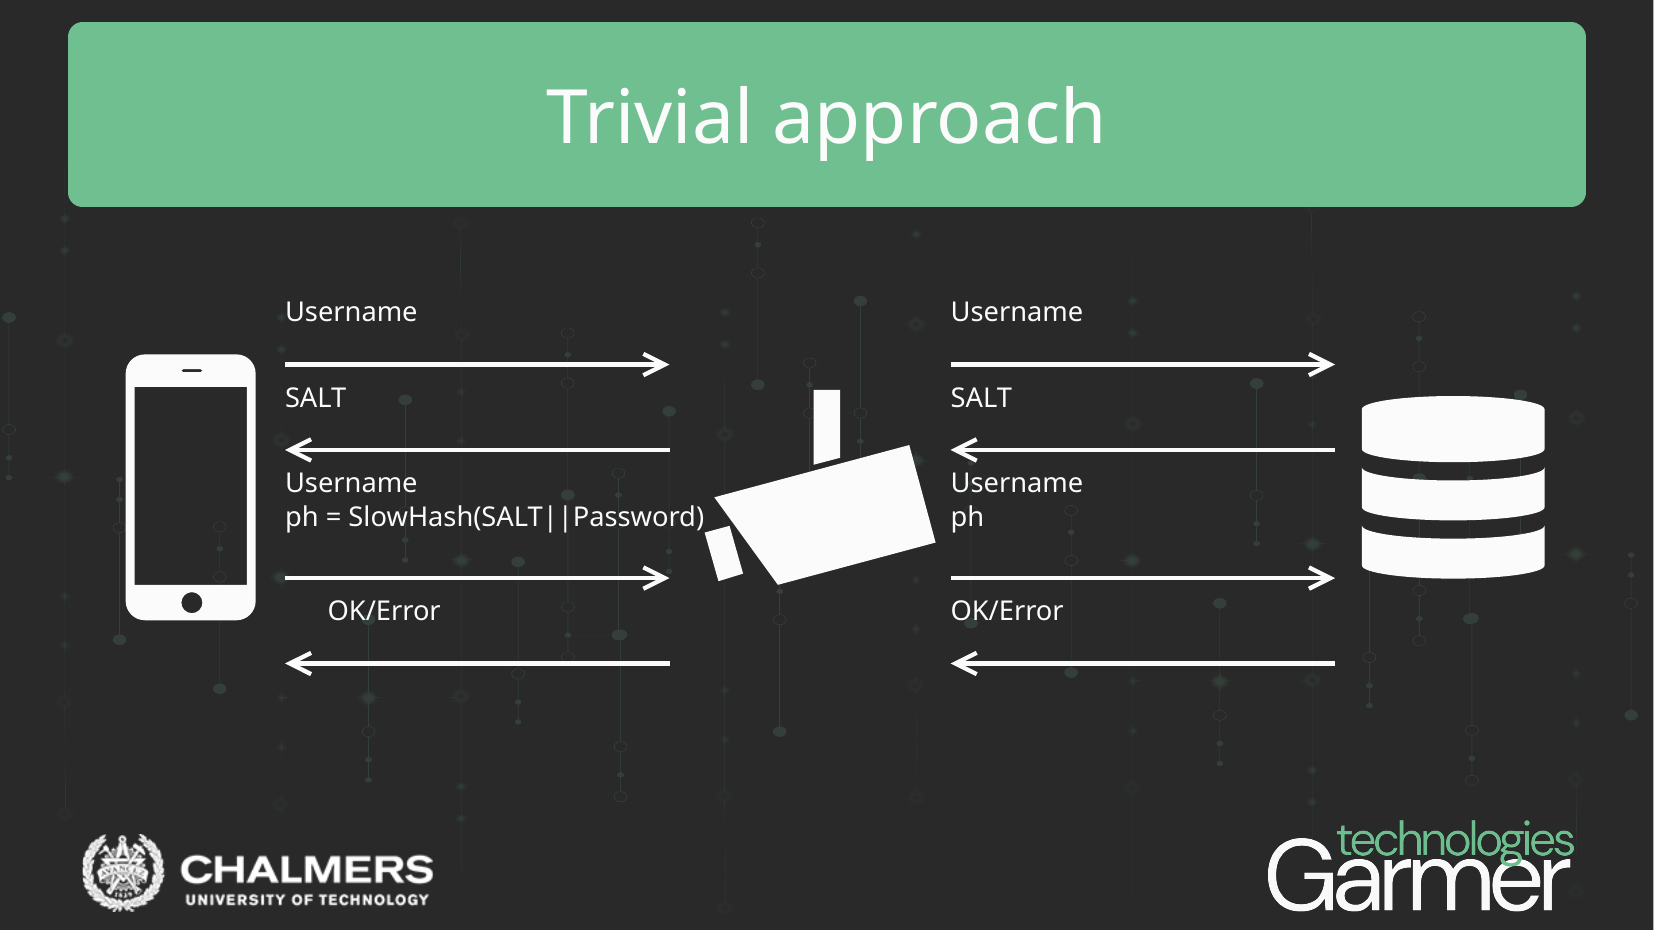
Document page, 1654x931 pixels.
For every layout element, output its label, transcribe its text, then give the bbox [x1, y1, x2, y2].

picture [82, 295, 1571, 680]
picture [82, 834, 443, 912]
title Trivial approach [82, 37, 1571, 193]
picture [1246, 807, 1607, 912]
